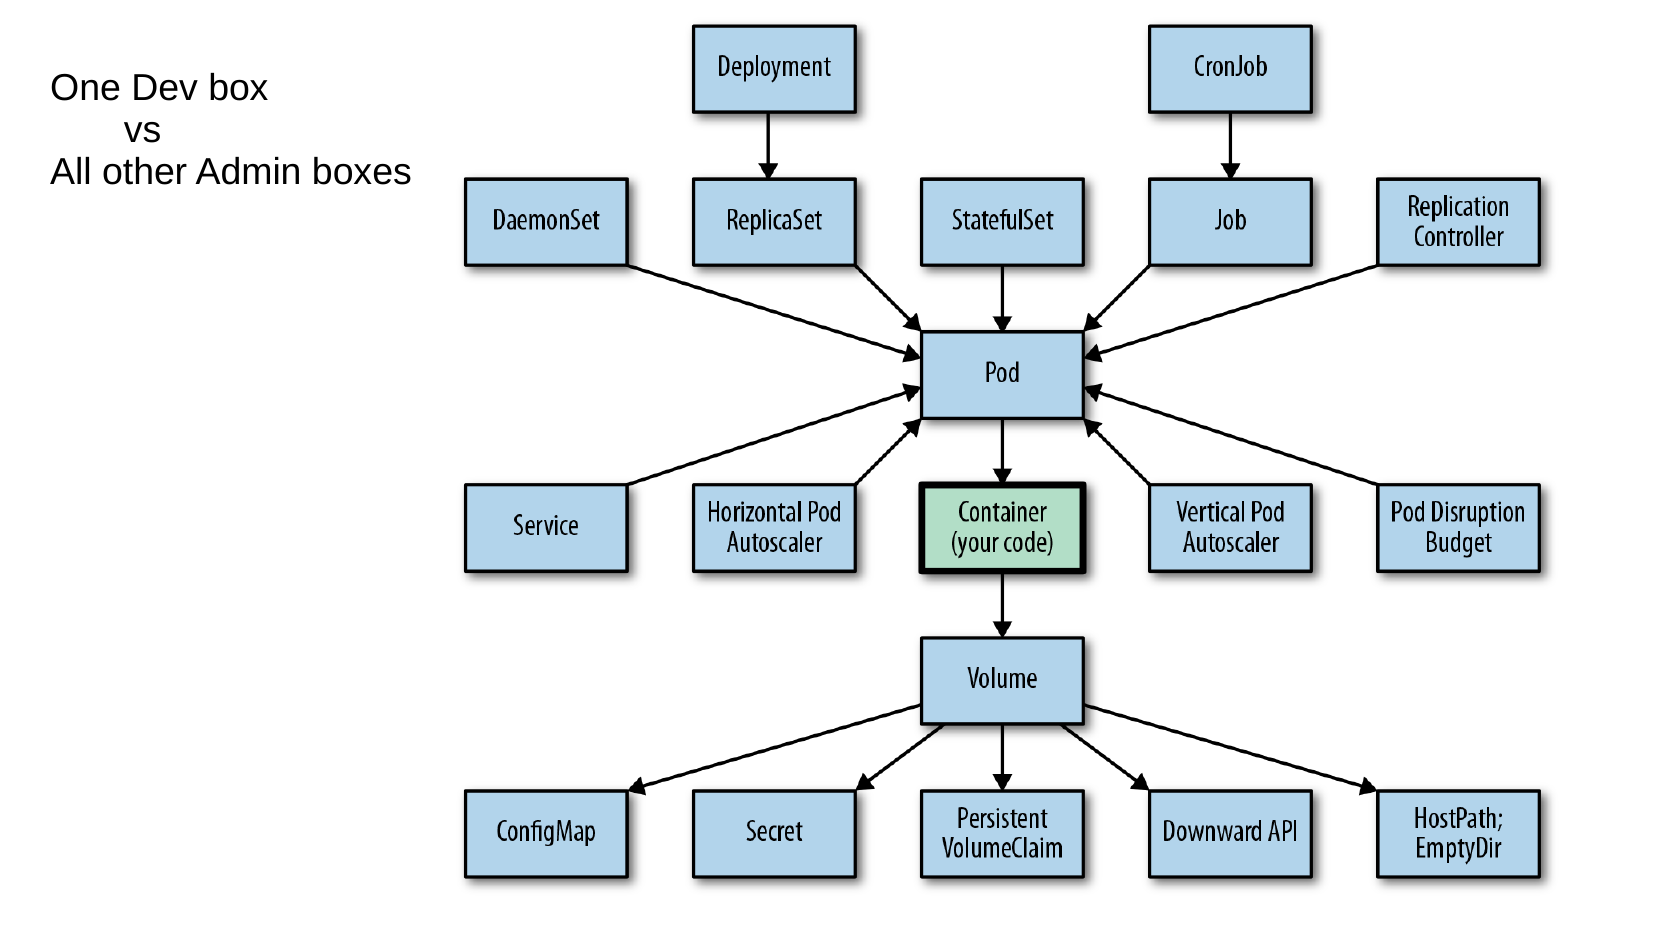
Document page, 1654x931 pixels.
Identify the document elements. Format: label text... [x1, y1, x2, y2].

text_box One Dev box vs All other Admin boxes [35, 59, 449, 200]
picture [453, 14, 1560, 898]
